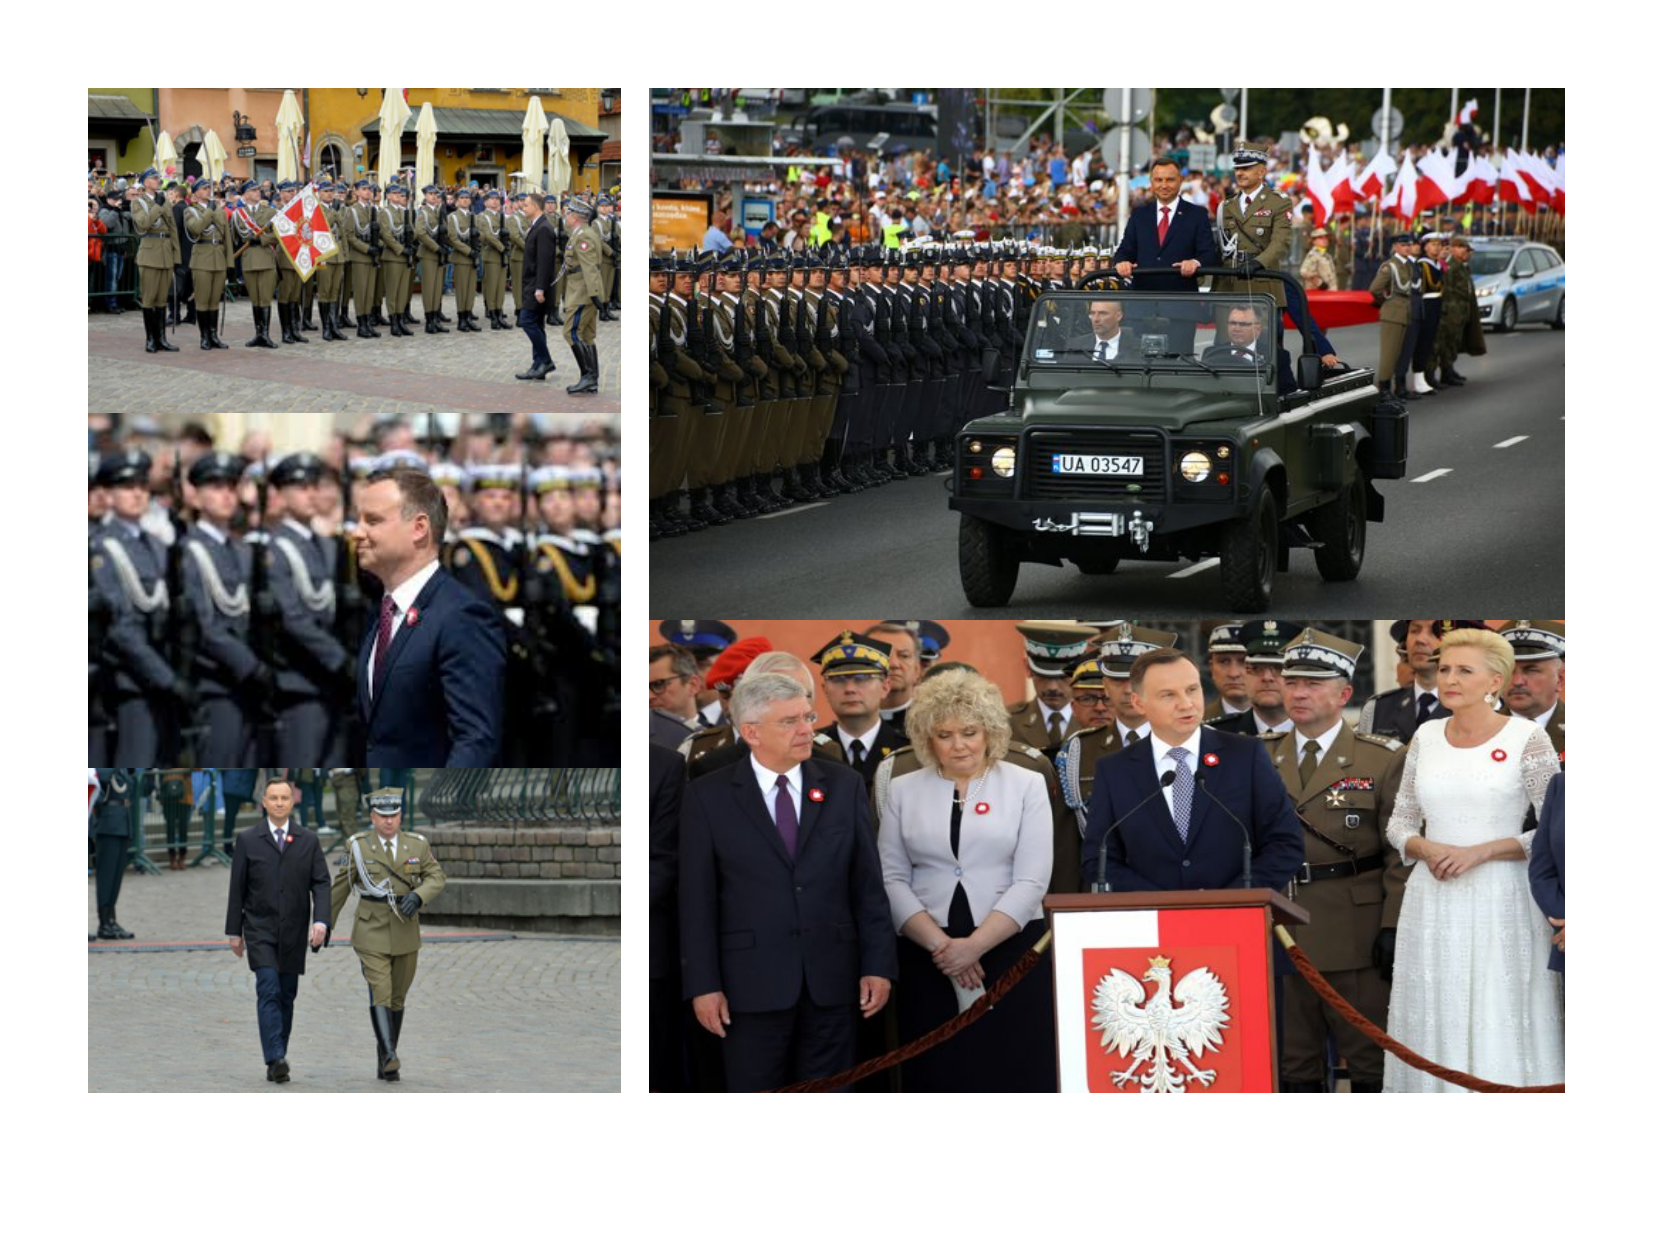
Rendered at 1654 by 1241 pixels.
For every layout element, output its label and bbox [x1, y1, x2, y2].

picture [80, 88, 621, 1093]
picture [649, 88, 1565, 1093]
